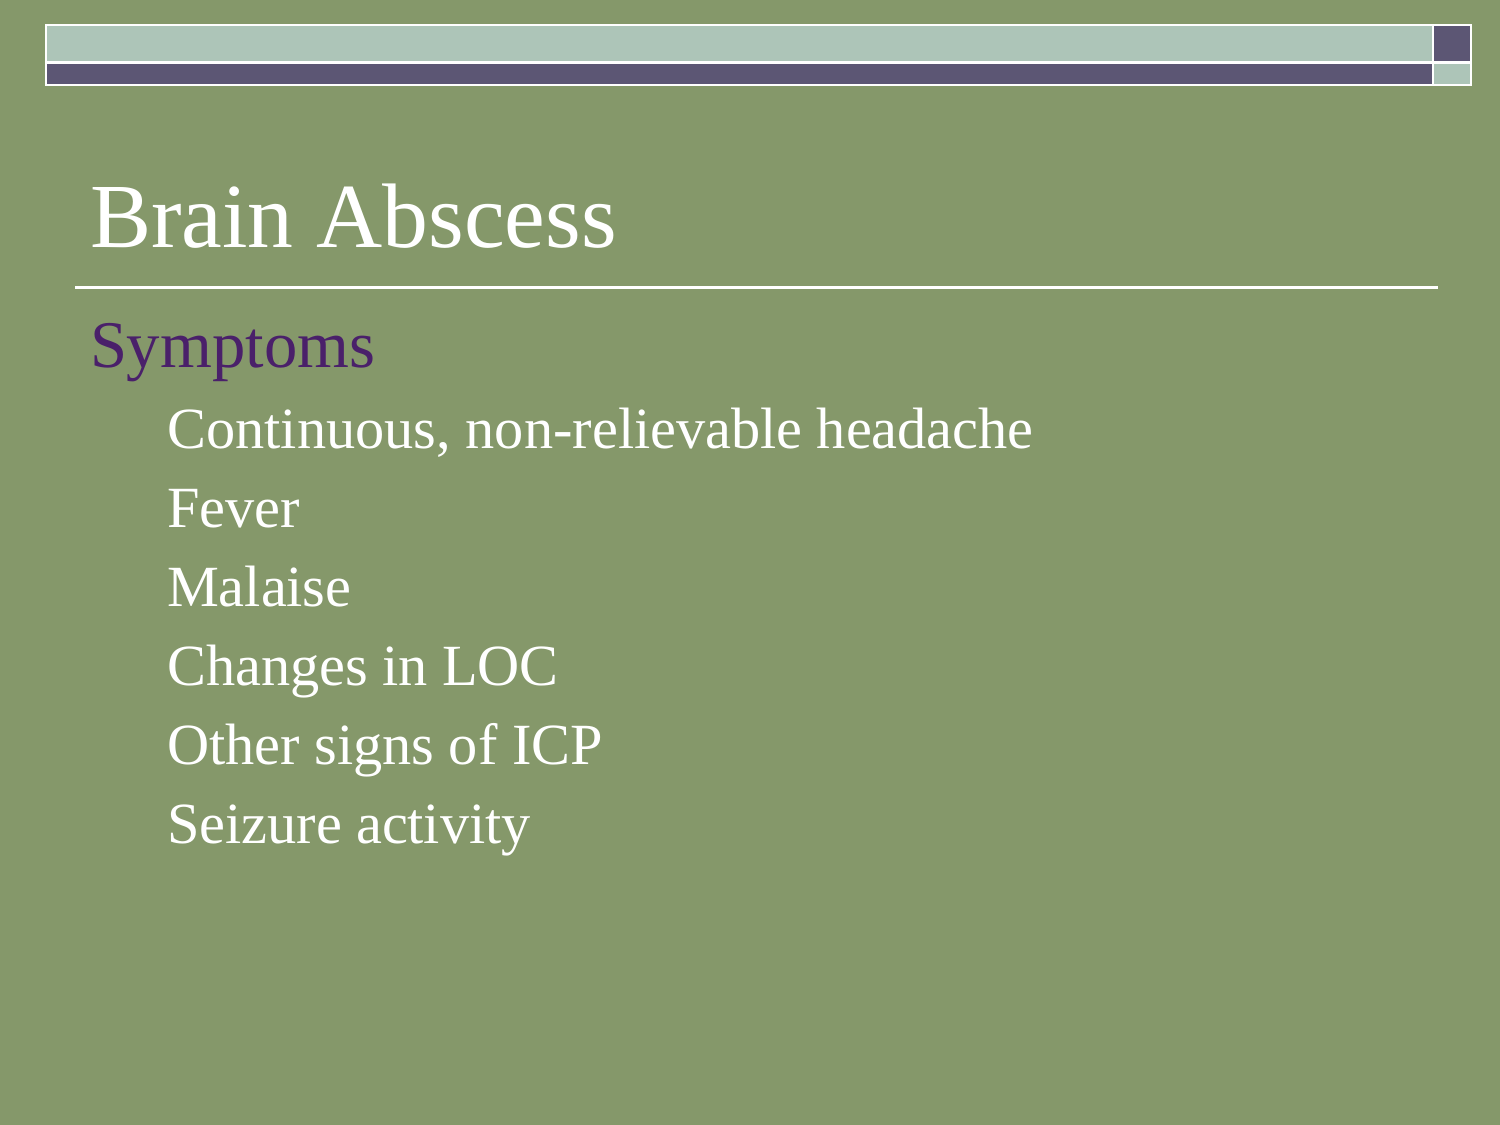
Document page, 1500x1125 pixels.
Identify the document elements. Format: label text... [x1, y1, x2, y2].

title Brain Abscess [75, 87, 1426, 275]
list Symptoms Continuous, non-relievable headache Fever Malaise Changes in LOC Other signs of ICP Seizure activity [75, 299, 1426, 1006]
